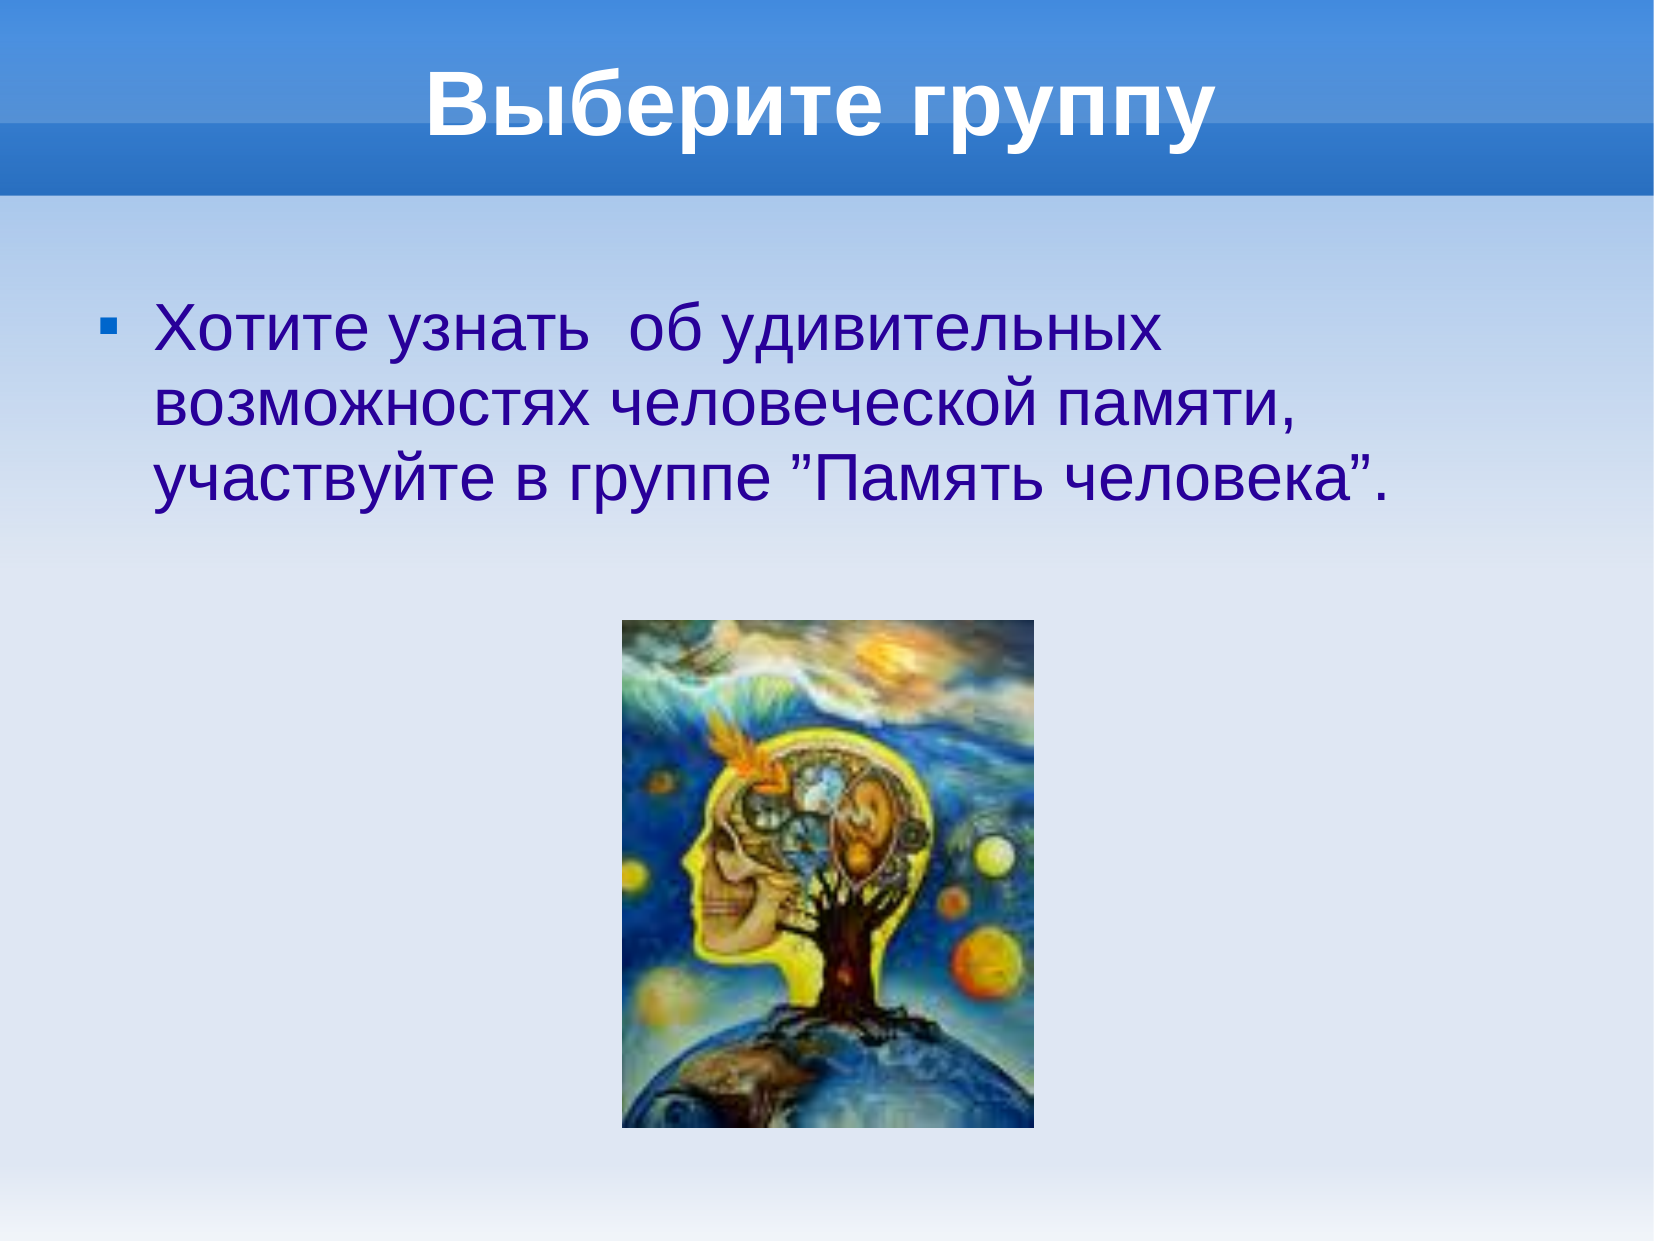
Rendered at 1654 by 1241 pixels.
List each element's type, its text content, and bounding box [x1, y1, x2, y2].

list Хотите узнать об удивительных возможностях человеческой памяти, участвуйте в группе ”Память человека”. [82, 290, 1571, 1094]
title Выберите группу [76, 7, 1565, 200]
picture [0, 0, 1654, 1241]
